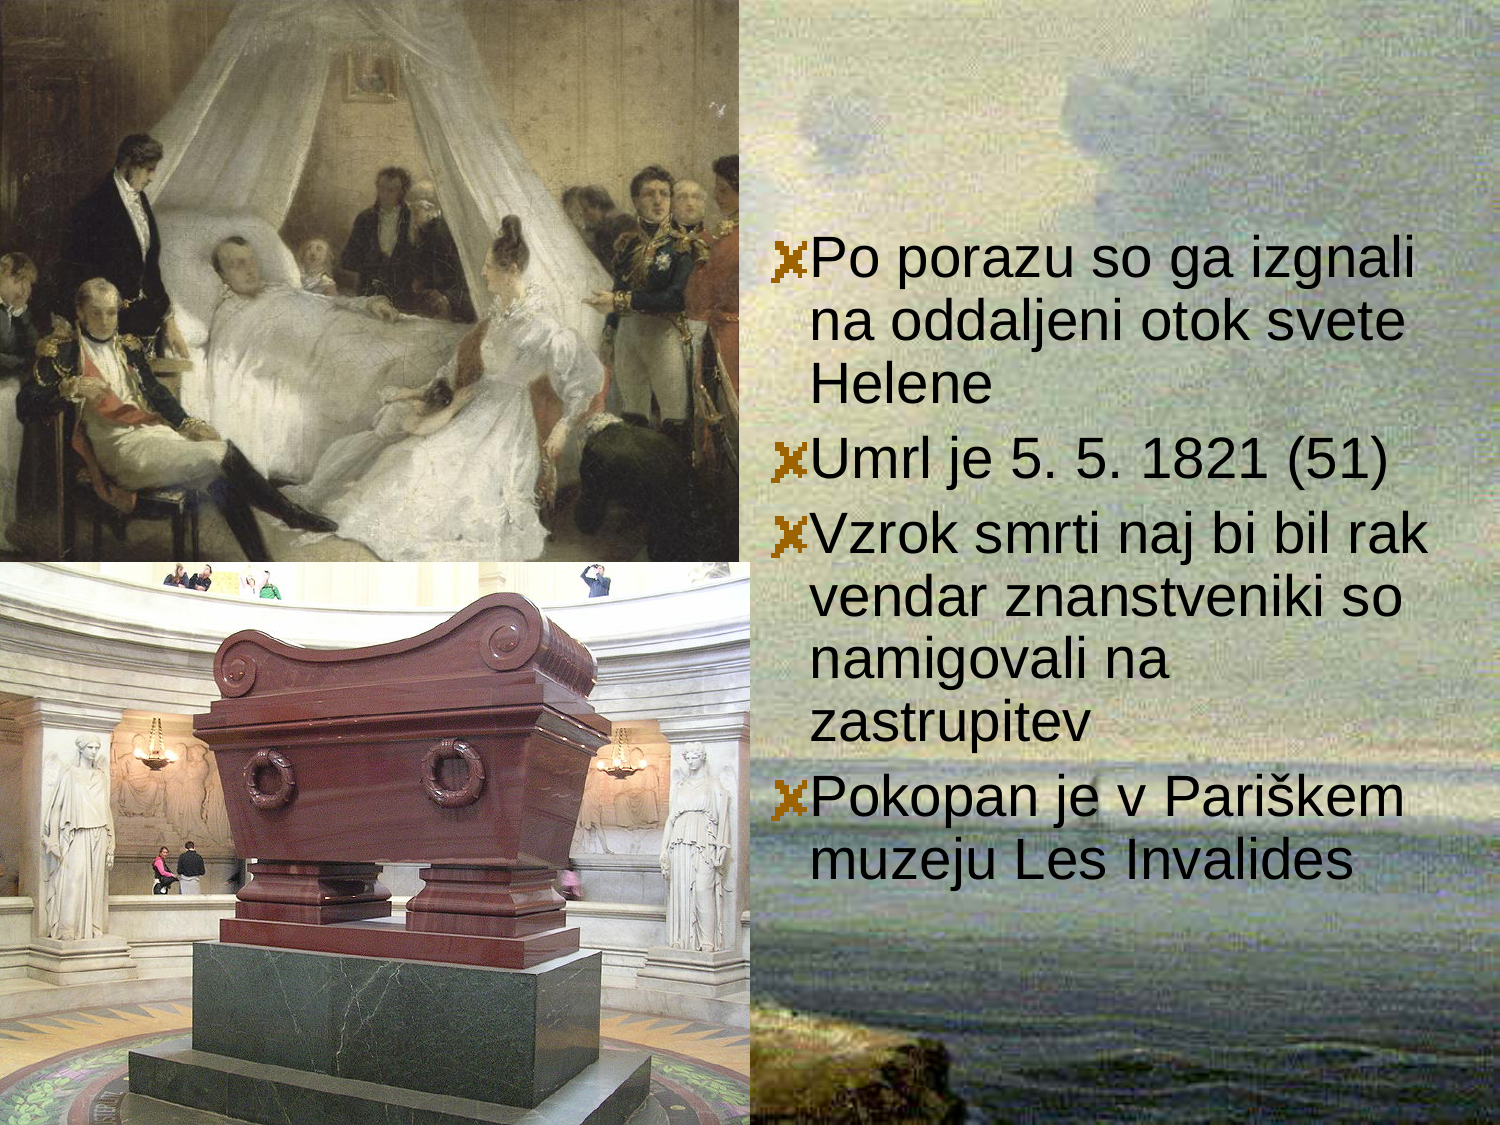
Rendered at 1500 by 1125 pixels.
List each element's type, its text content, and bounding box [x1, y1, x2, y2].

list Po porazu so ga izgnali na oddaljeni otok svete Helene Umrl je 5. 5. 1821 (51) Vzrok smrti naj bi bil rak vendar znanstveniki so namigovali na zastrupitev Pokopan je v Pariškem muzeju Les Invalides [739, 220, 1471, 963]
picture [0, 0, 1500, 1125]
